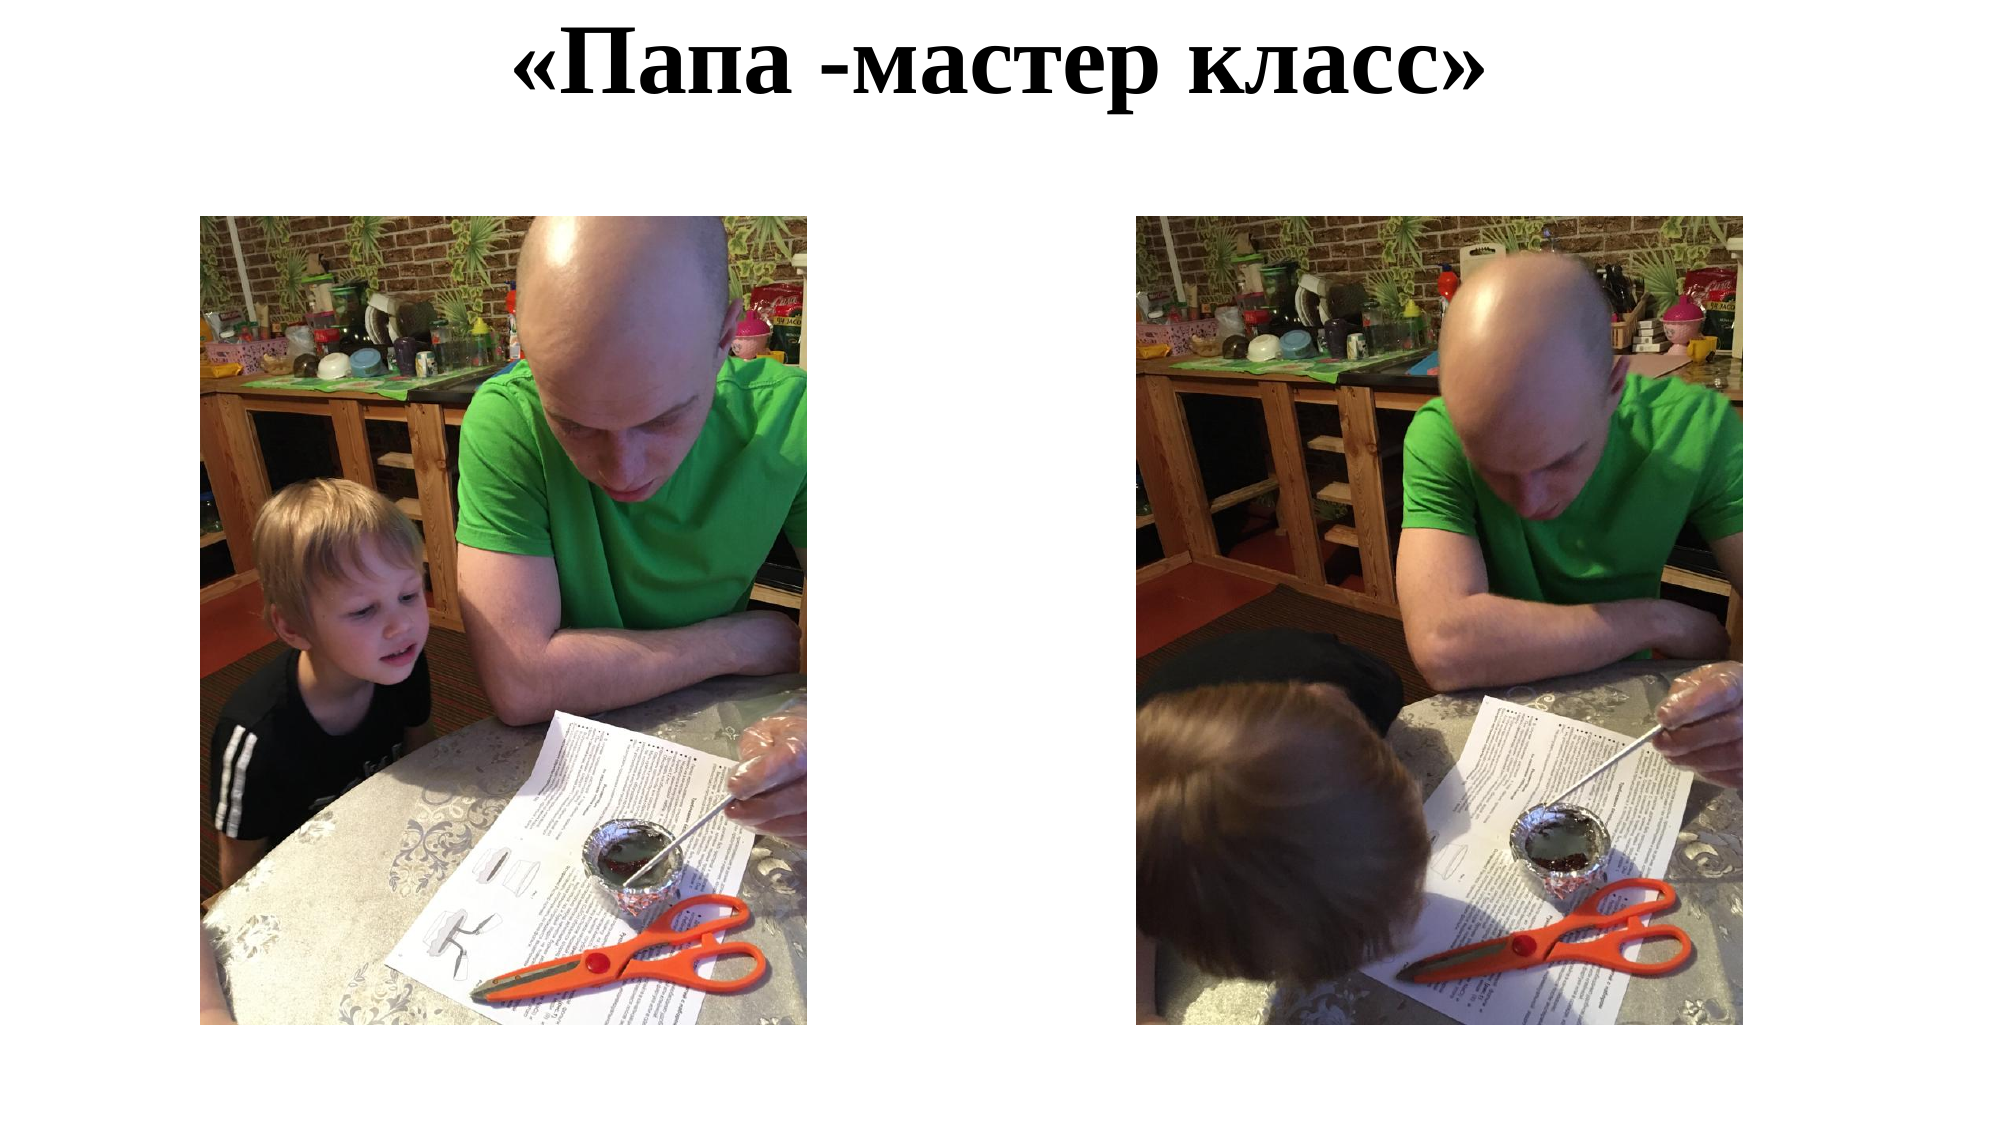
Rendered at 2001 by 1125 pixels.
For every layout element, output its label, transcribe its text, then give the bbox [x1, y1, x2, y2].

title «Папа -мастер класс» [137, 0, 1863, 217]
picture [200, 216, 807, 1026]
picture [1136, 216, 1743, 1026]
